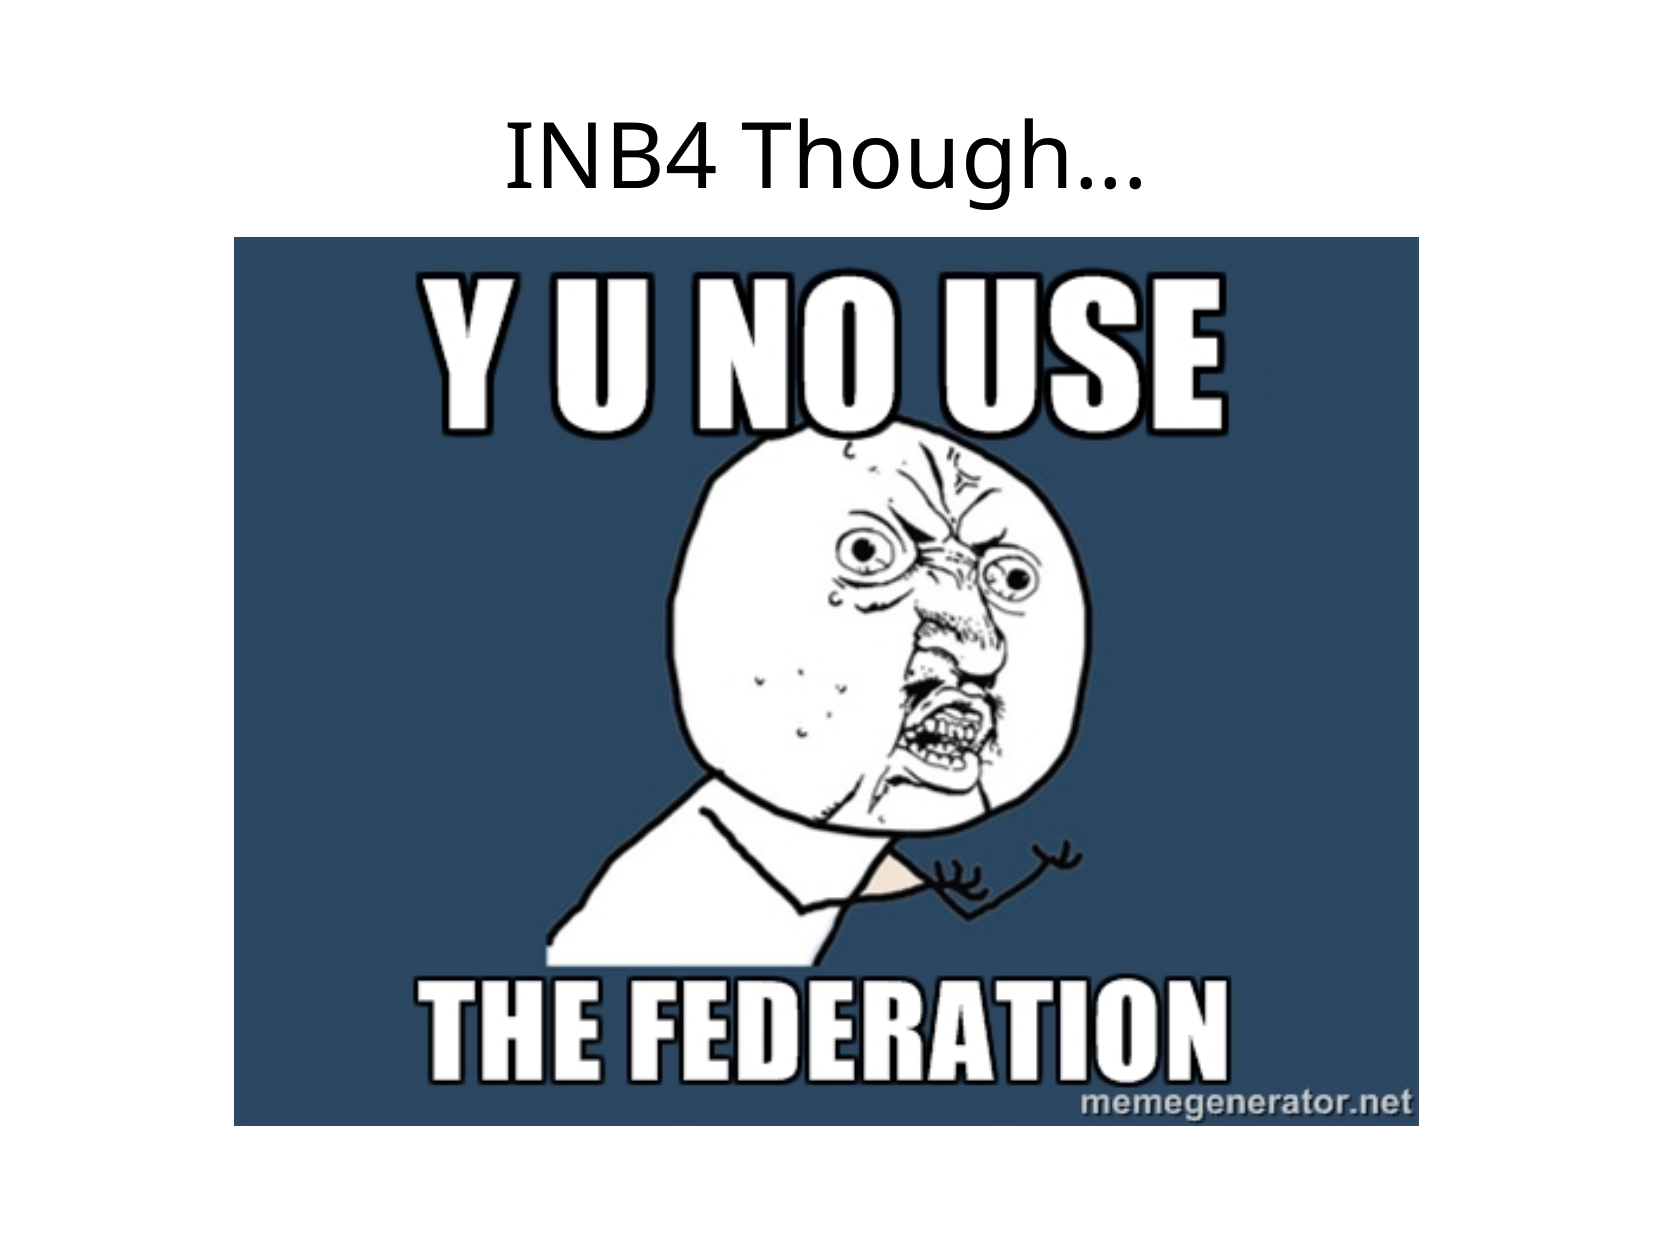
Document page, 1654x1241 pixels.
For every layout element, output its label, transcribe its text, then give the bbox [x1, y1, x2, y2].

picture [234, 237, 1419, 1126]
title INB4 Though... [82, 49, 1571, 257]
